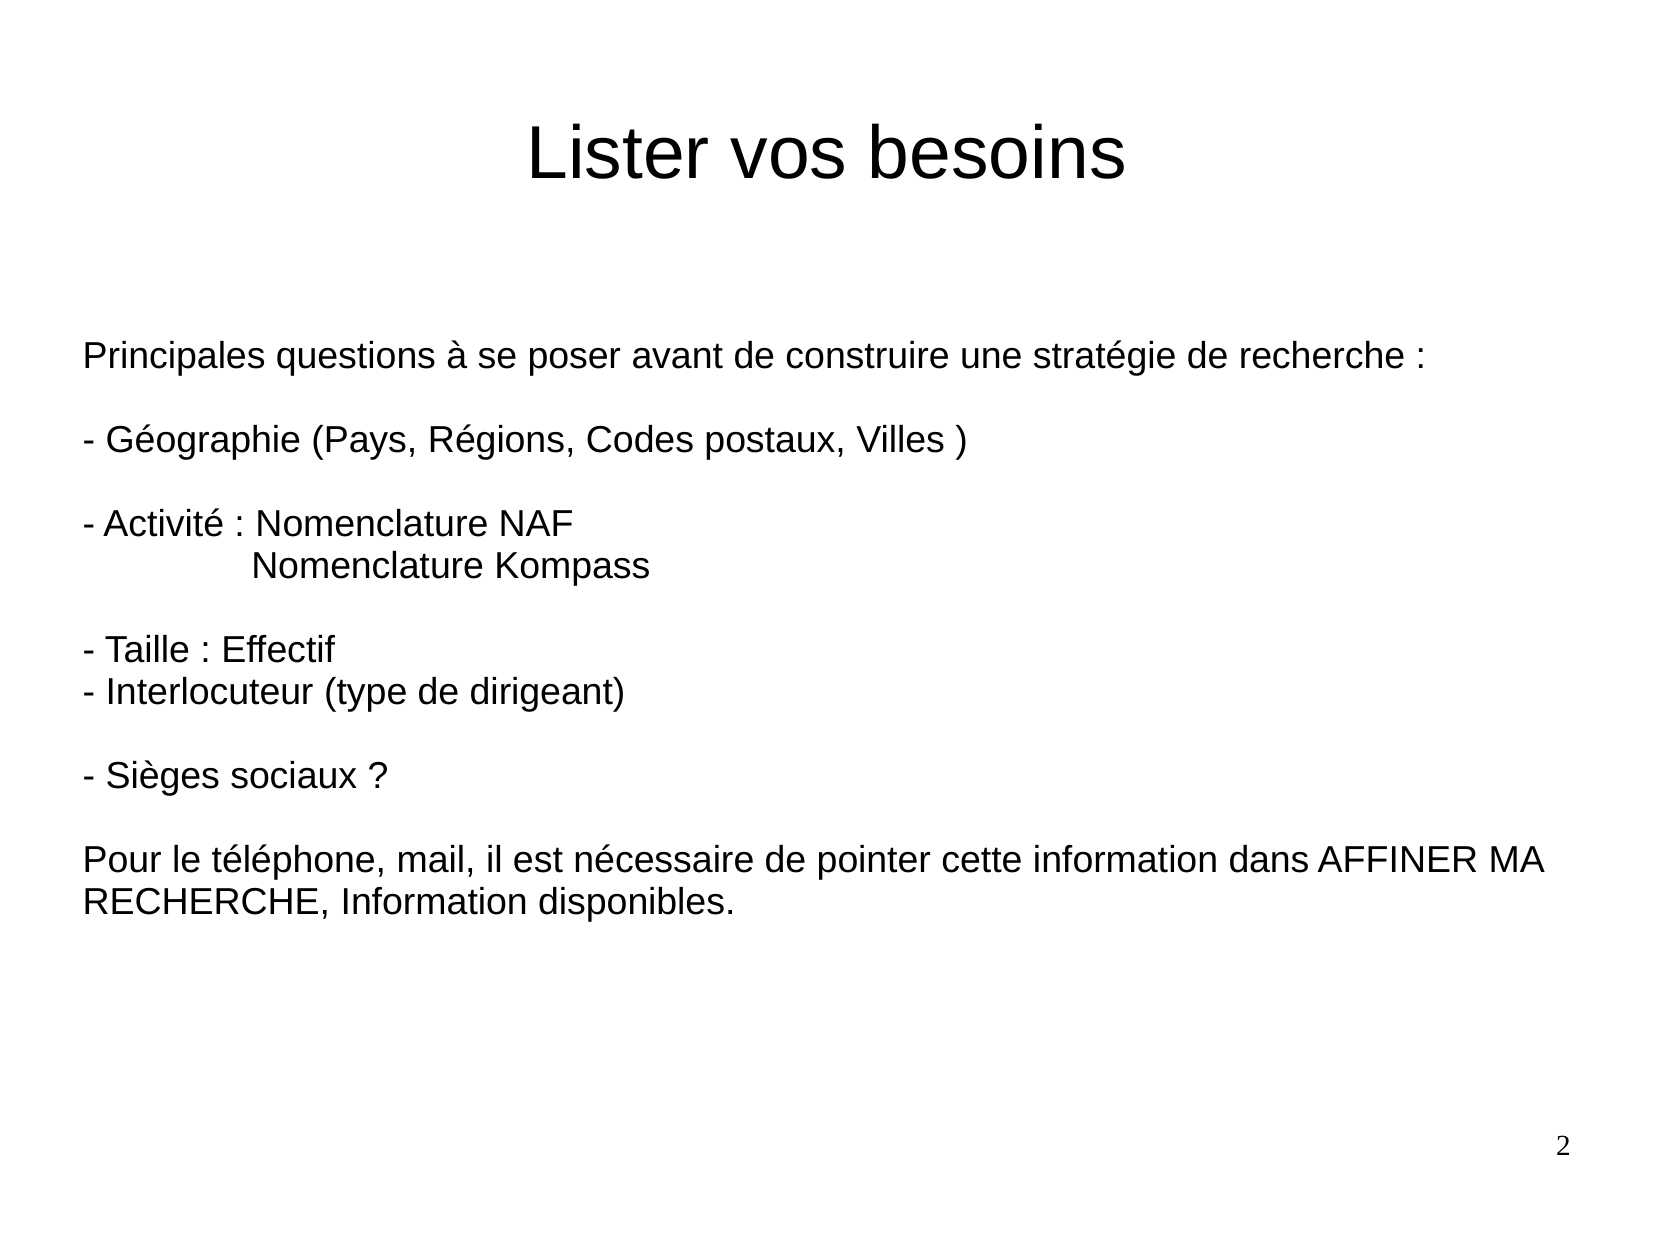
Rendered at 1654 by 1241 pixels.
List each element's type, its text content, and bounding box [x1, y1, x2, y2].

subtitle Principales questions à se poser avant de construire une stratégie de recherche : - Géographie (Pays, Régions, Codes postaux, Villes ) - Activité : Nomenclature NAF Nomenclature Kompass - Taille : Effectif - Interlocuteur (type de dirigeant) - Sièges sociaux ? Pour le téléphone, mail, il est nécessaire de pointer cette information dans AFFINER MA RECHERCHE, Information disponibles. [82, 290, 1571, 1010]
title Lister vos besoins [82, 49, 1571, 257]
